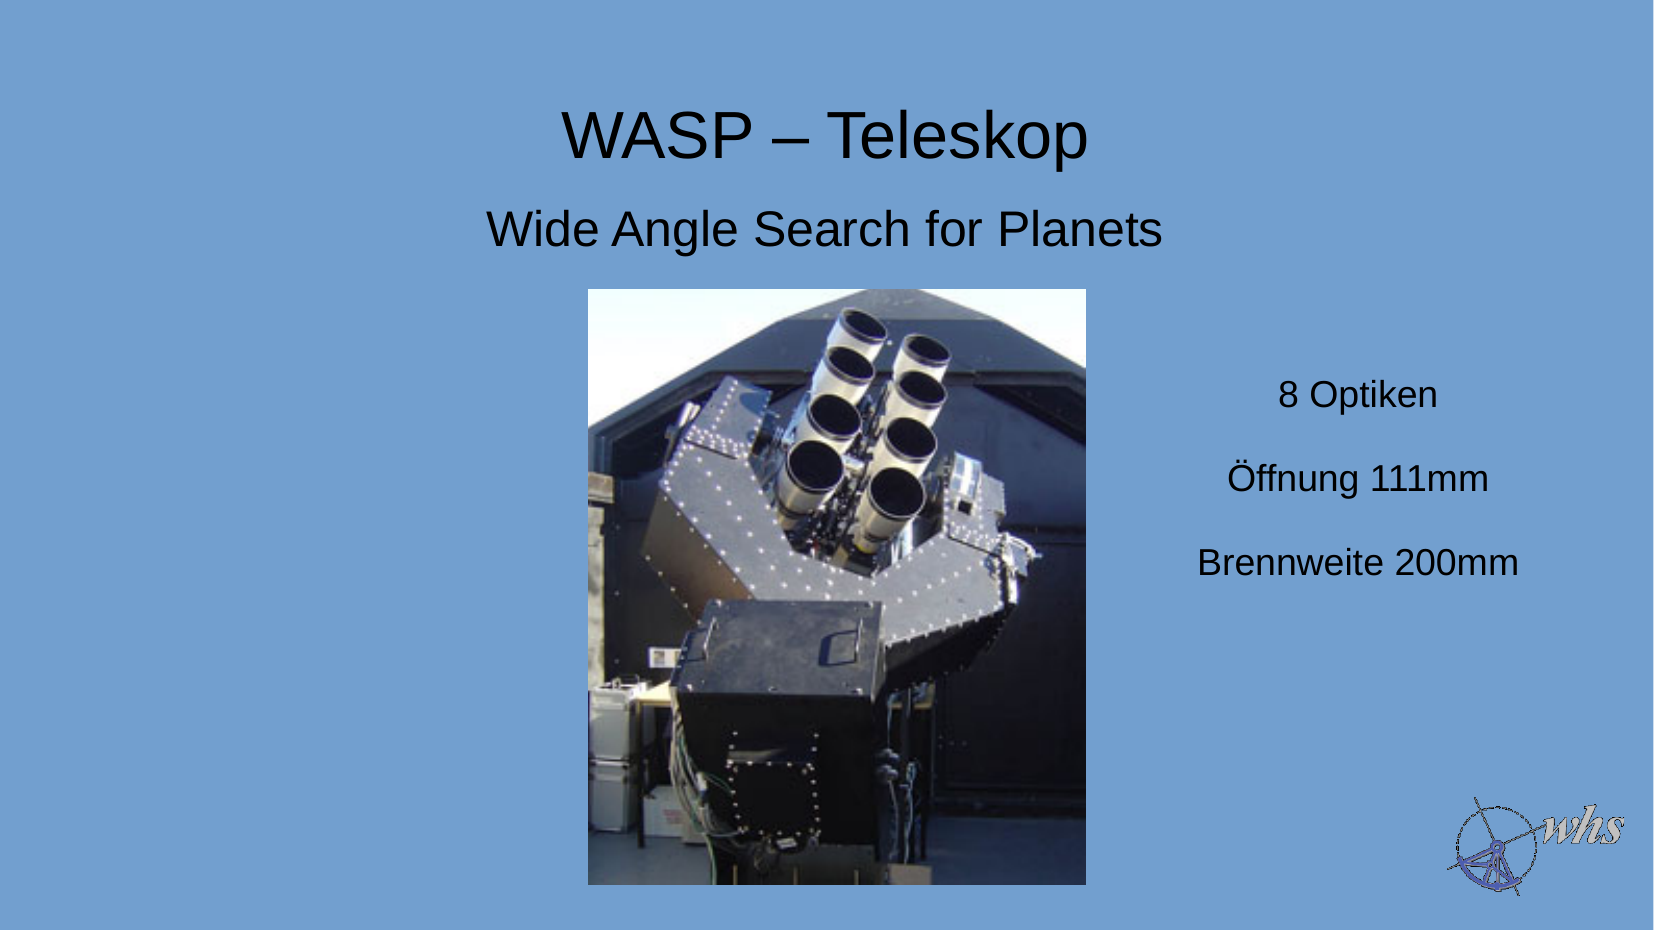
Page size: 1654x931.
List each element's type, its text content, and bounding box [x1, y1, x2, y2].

text_box 8 Optiken Öffnung 111mm Brennweite 200mm [1181, 365, 1536, 591]
picture [588, 289, 1086, 885]
picture [1447, 797, 1625, 896]
text_box WASP – Teleskop Wide Angle Search for Planets g [29, 11, 1622, 768]
